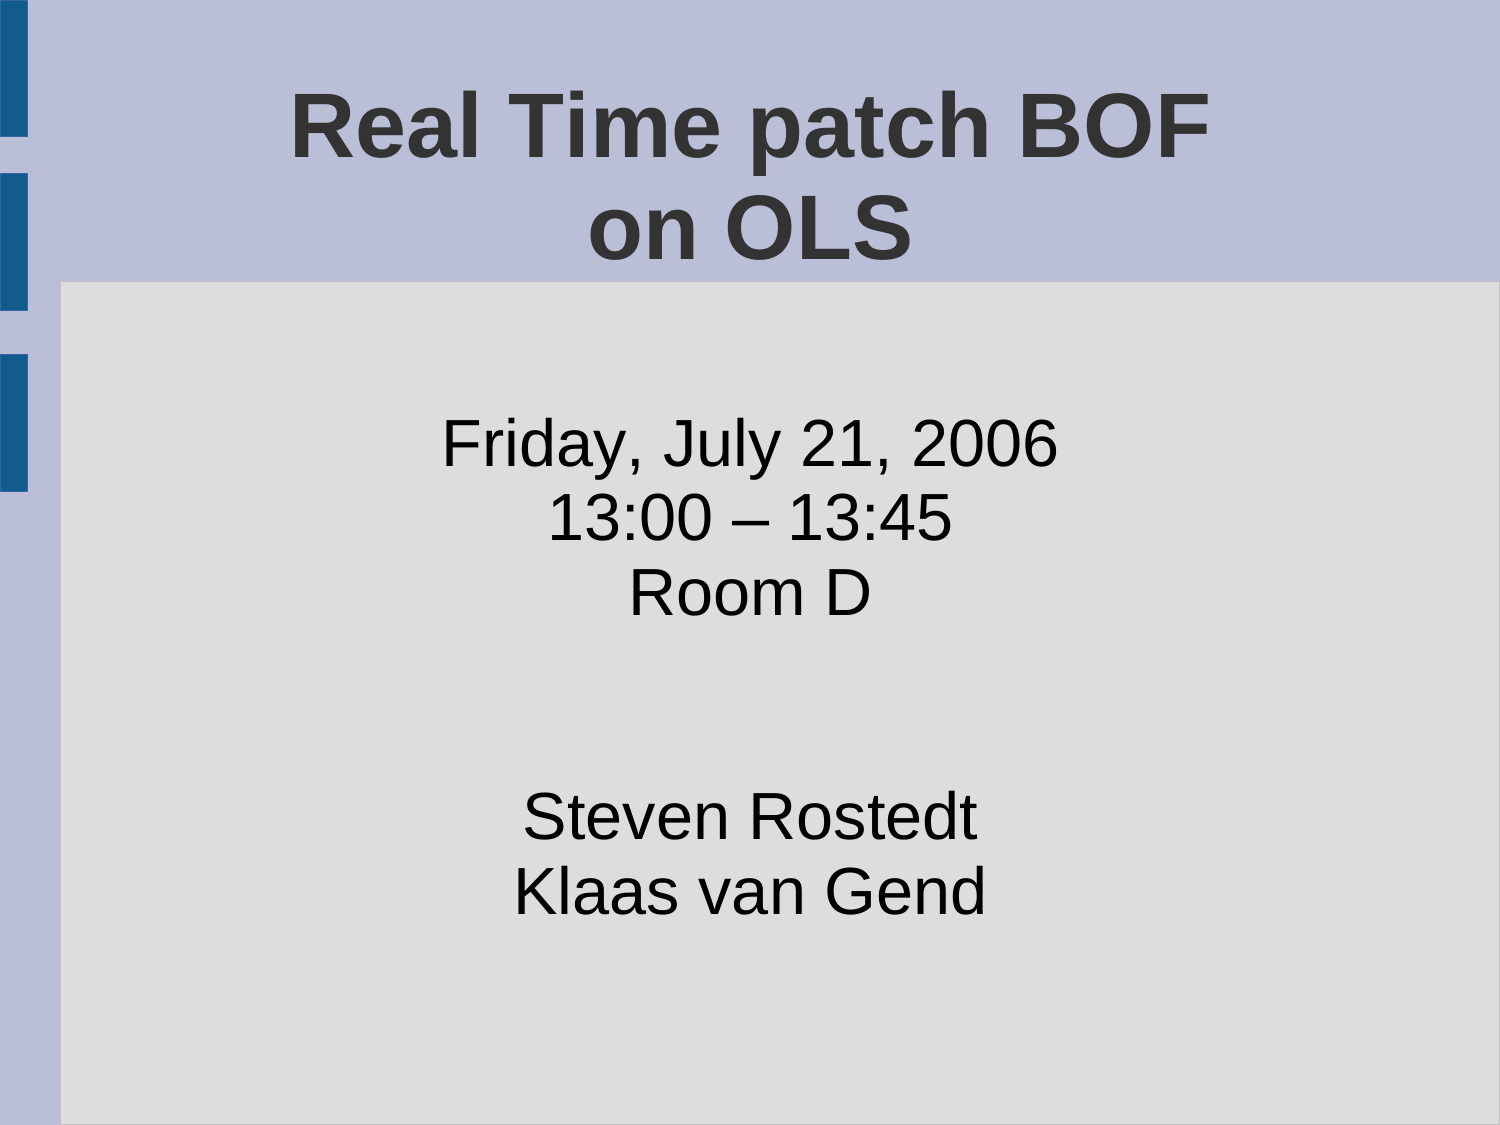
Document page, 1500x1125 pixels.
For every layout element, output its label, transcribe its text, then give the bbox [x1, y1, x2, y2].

subtitle Friday, July 21, 2006 13:00 – 13:45 Room D Steven Rostedt Klaas van Gend [110, 312, 1392, 1022]
title Real Time patch BOF on OLS [110, 74, 1392, 280]
